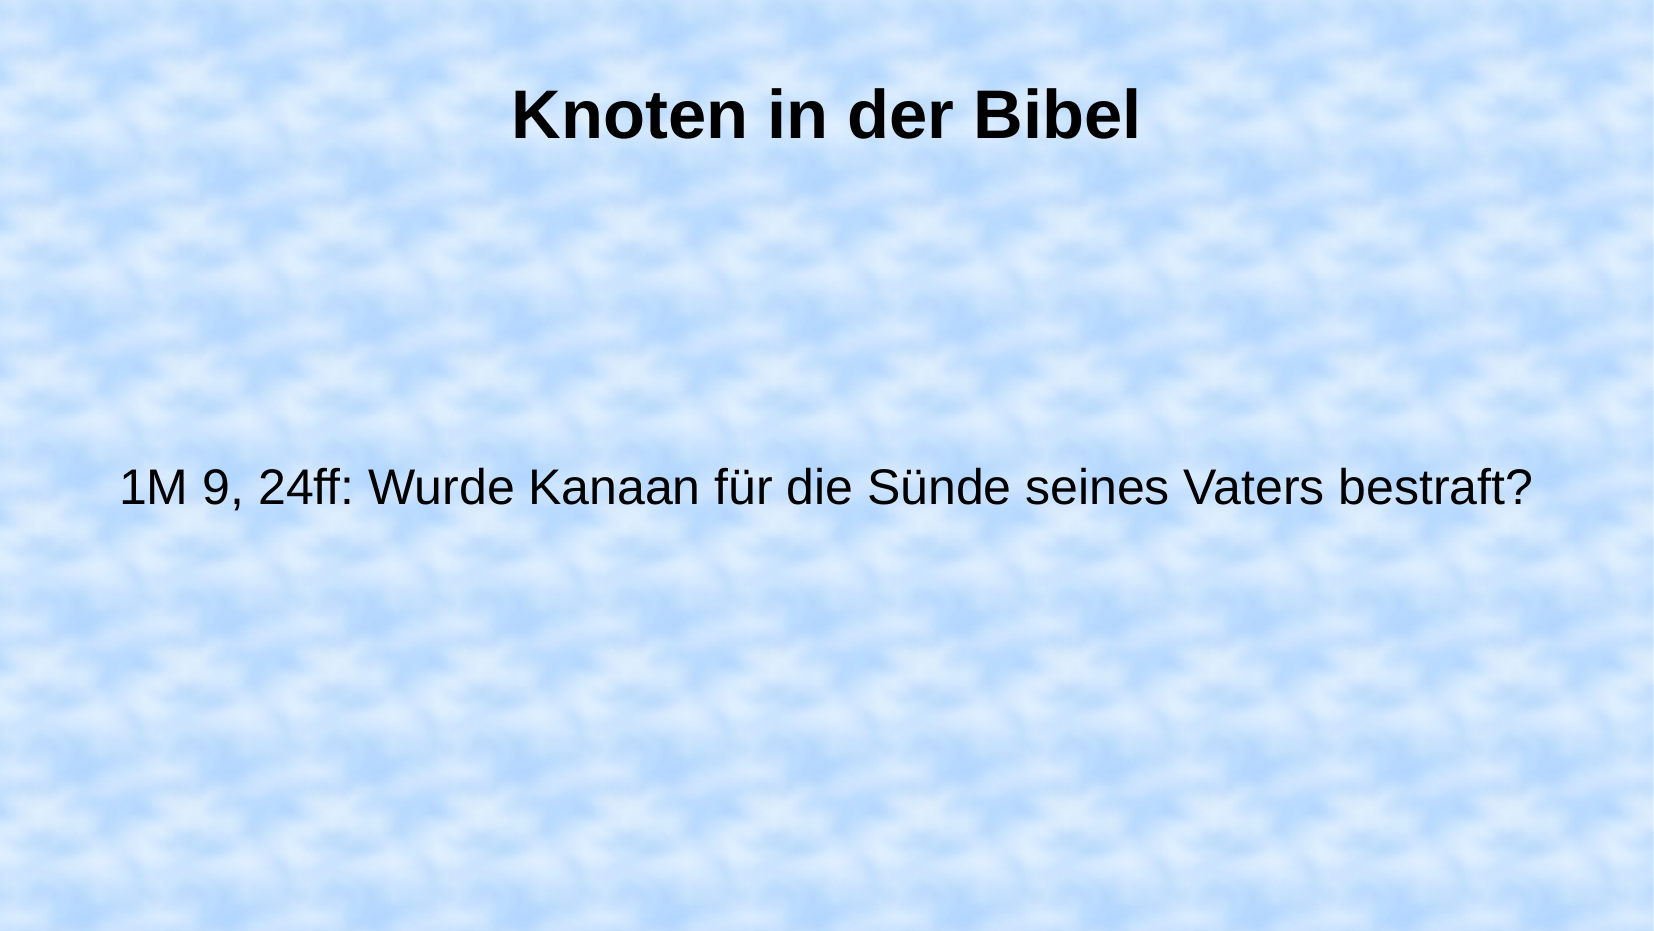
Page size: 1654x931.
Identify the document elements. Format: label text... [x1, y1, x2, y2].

title Knoten in der Bibel [82, 37, 1571, 193]
subtitle 1M 9, 24ff: Wurde Kanaan für die Sünde seines Vaters bestraft? [82, 217, 1571, 758]
picture [0, 0, 1654, 931]
